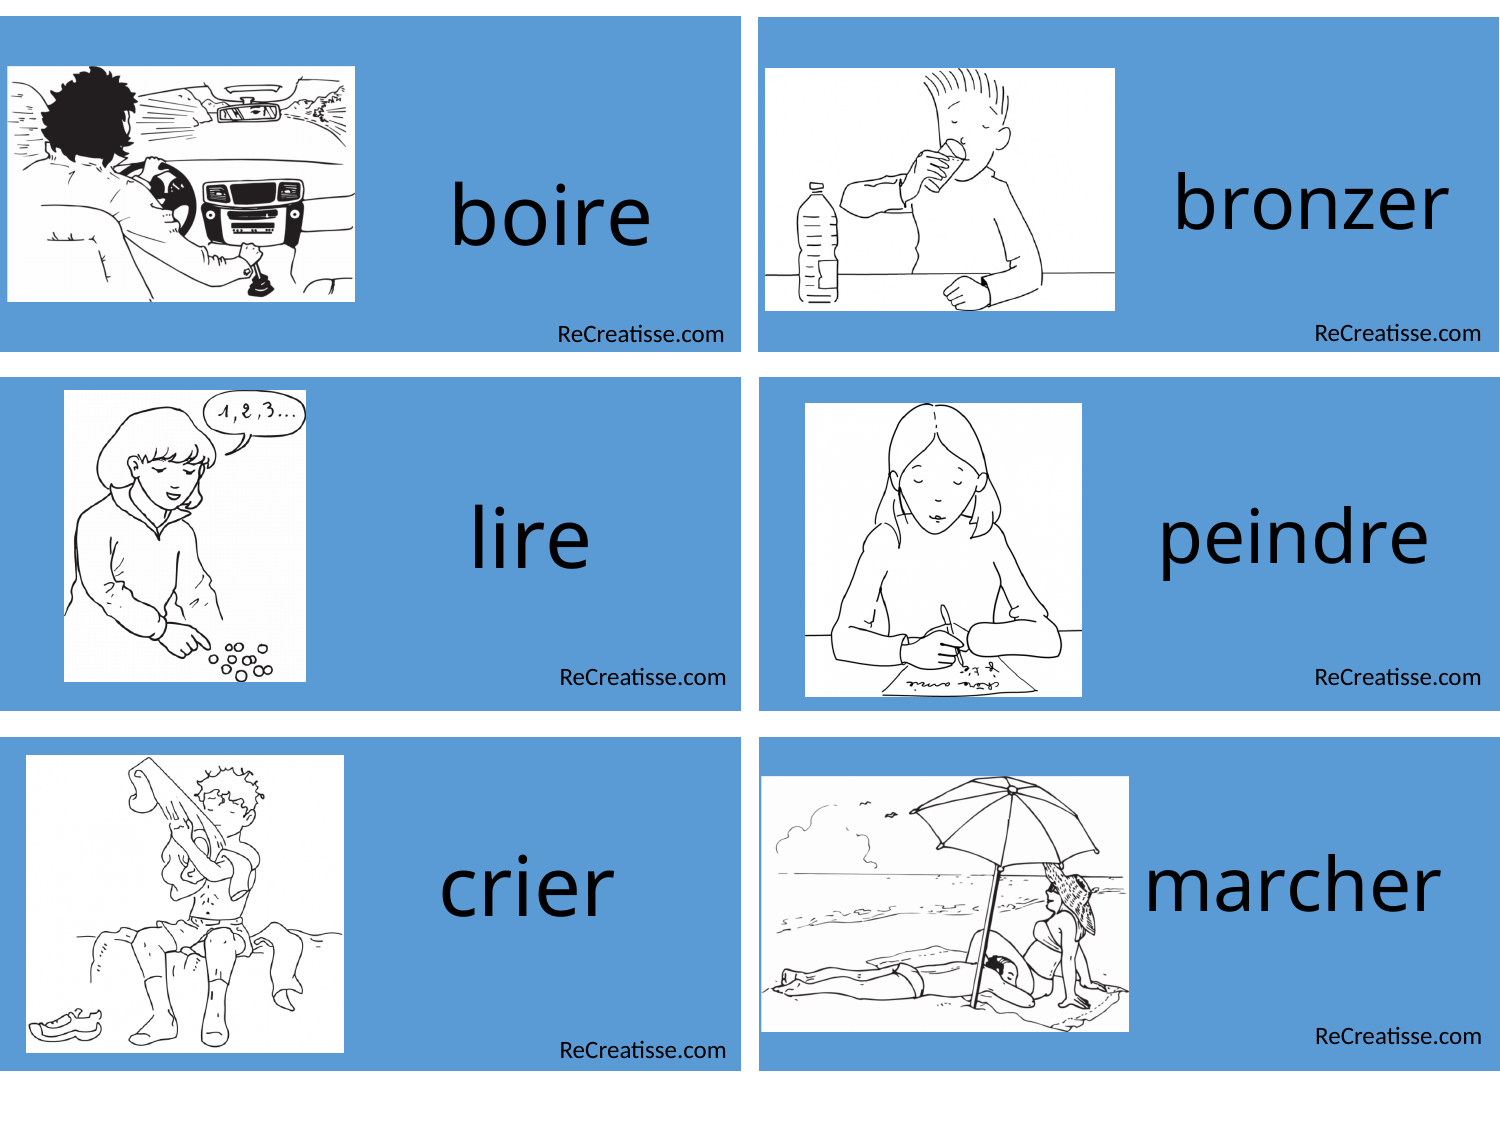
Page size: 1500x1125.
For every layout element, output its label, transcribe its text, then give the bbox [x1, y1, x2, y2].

table_header [0, 377, 371, 711]
table_header [759, 737, 1129, 1071]
text_box ReCreatisse.com [1300, 1013, 1498, 1058]
table_header [1129, 377, 1500, 711]
table_header [371, 16, 741, 352]
picture [7, 66, 355, 302]
picture [761, 776, 1129, 1032]
table_header [759, 377, 1129, 711]
text_box ReCreatisse.com [545, 1026, 742, 1071]
picture [26, 755, 344, 1053]
table_header [0, 16, 371, 352]
picture [765, 68, 1115, 311]
text_box ReCreatisse.com [543, 310, 740, 355]
table_header [0, 737, 371, 1071]
text_box ReCreatisse.com [1300, 309, 1497, 354]
text_box ReCreatisse.com [545, 653, 742, 698]
table_header [758, 17, 1129, 352]
picture [805, 403, 1082, 698]
text_box peindre [1142, 481, 1446, 586]
text_box crier [424, 826, 631, 941]
text_box bronzer [1158, 147, 1466, 252]
text_box boire [434, 154, 668, 270]
table_header [1129, 17, 1499, 352]
table_header [371, 377, 741, 711]
table_header [1129, 737, 1500, 1071]
text_box ReCreatisse.com [1300, 653, 1497, 698]
picture [64, 390, 306, 682]
table_header [371, 737, 741, 1071]
text_box marcher [1129, 829, 1458, 934]
text_box lire [453, 478, 608, 593]
